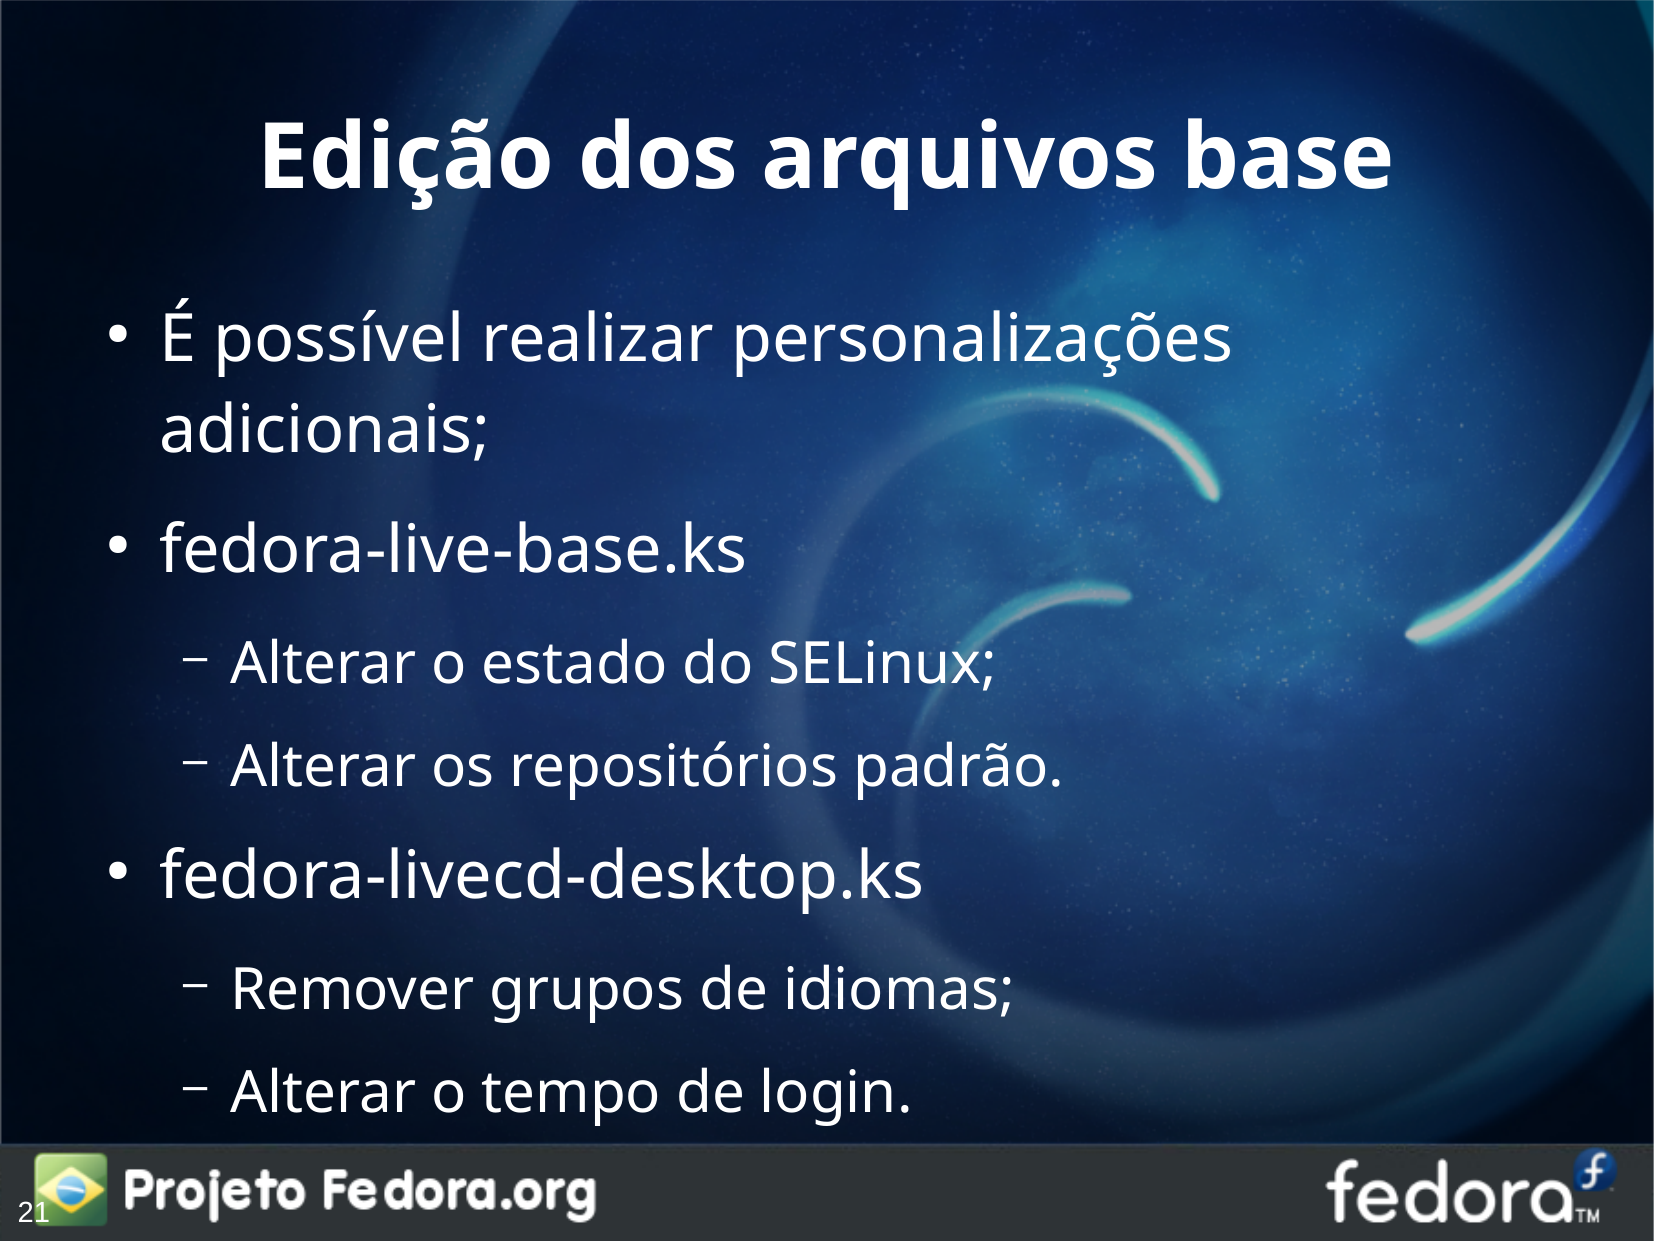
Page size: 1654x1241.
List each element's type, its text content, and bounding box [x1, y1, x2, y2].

list É possível realizar personalizações adicionais; fedora-live-base.ks Alterar o estado do SELinux; Alterar os repositórios padrão. fedora-livecd-desktop.ks Remover grupos de idiomas; Alterar o tempo de login. [88, 290, 1577, 1123]
picture [0, 0, 1654, 1241]
title Edição dos arquivos base [82, 56, 1571, 250]
